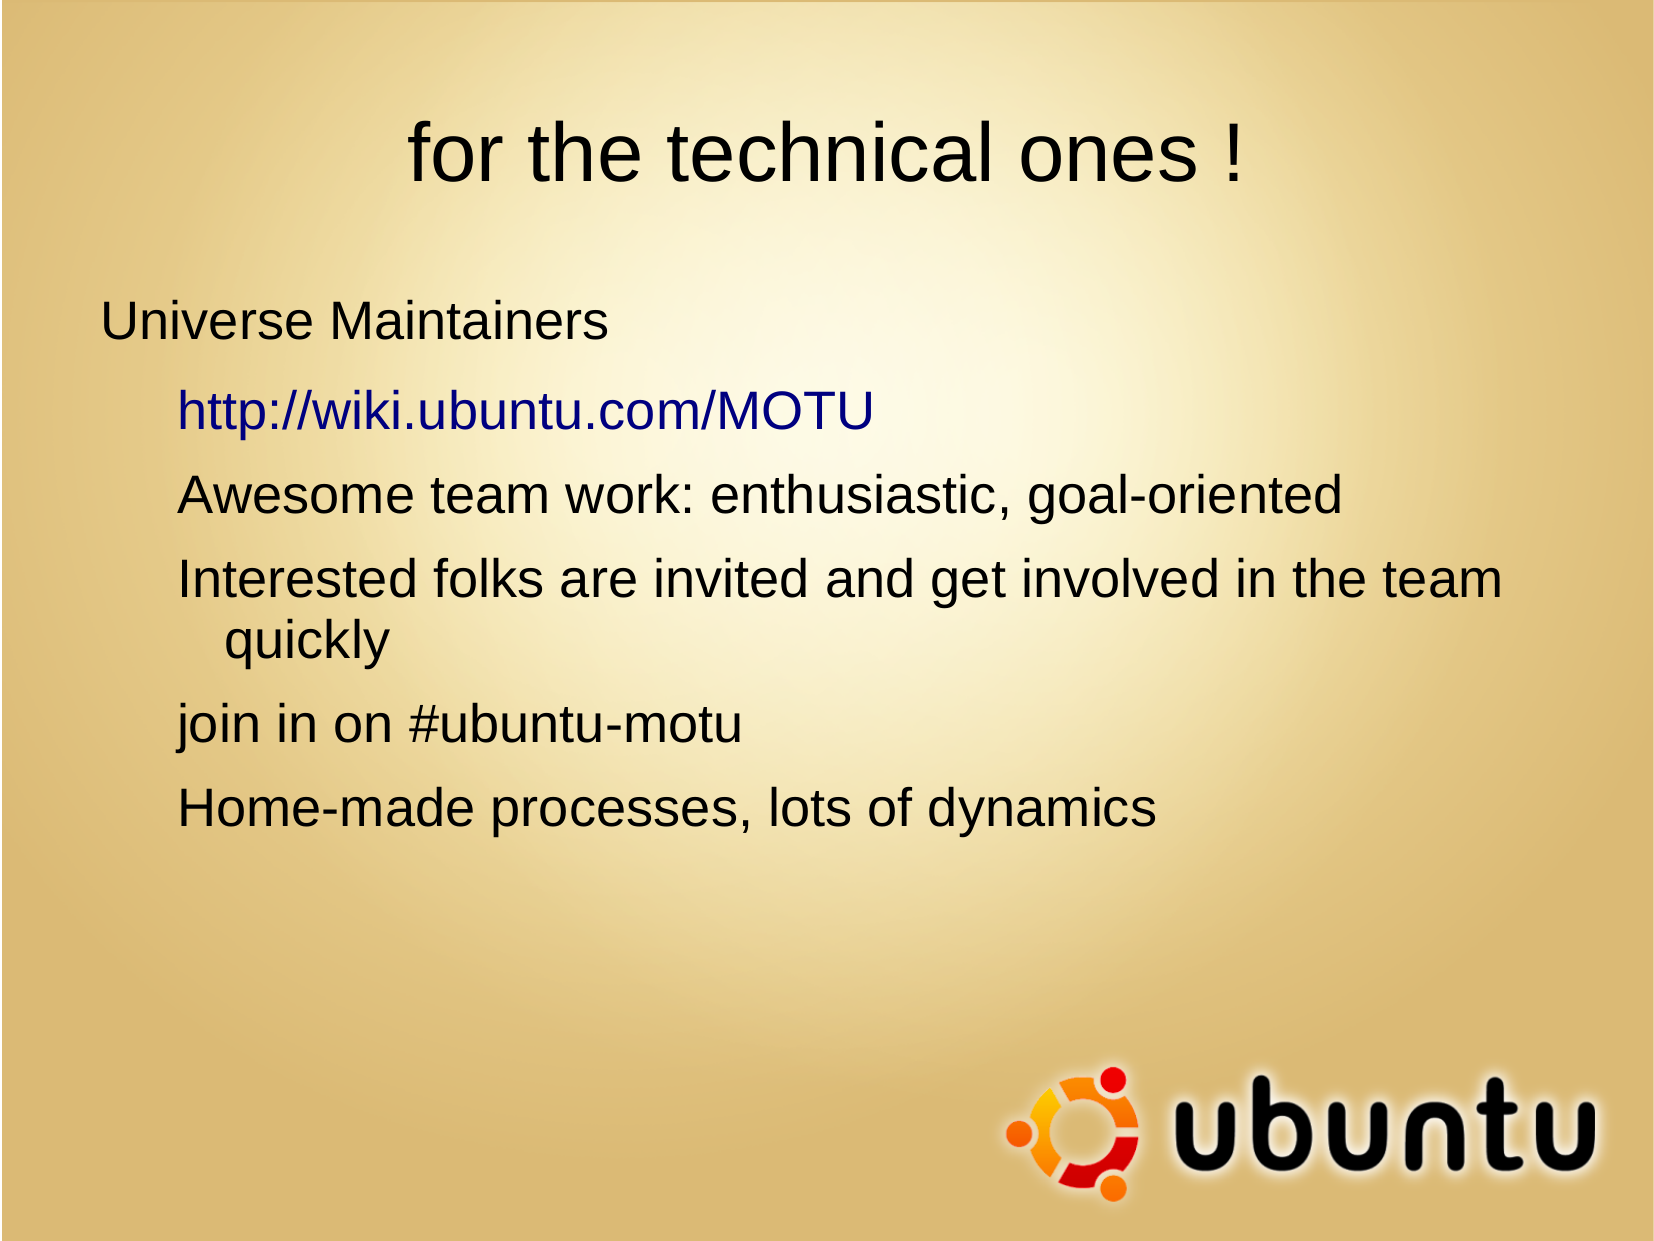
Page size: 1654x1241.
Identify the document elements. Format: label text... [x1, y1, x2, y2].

picture [2, 0, 1654, 1241]
title for the technical ones ! [82, 49, 1571, 257]
list Universe Maintainers http://wiki.ubuntu.com/MOTU Awesome team work: enthusiastic, goal-oriented Interested folks are invited and get involved in the team quickly join in on #ubuntu-motu Home-made processes, lots of dynamics [82, 290, 1571, 1109]
